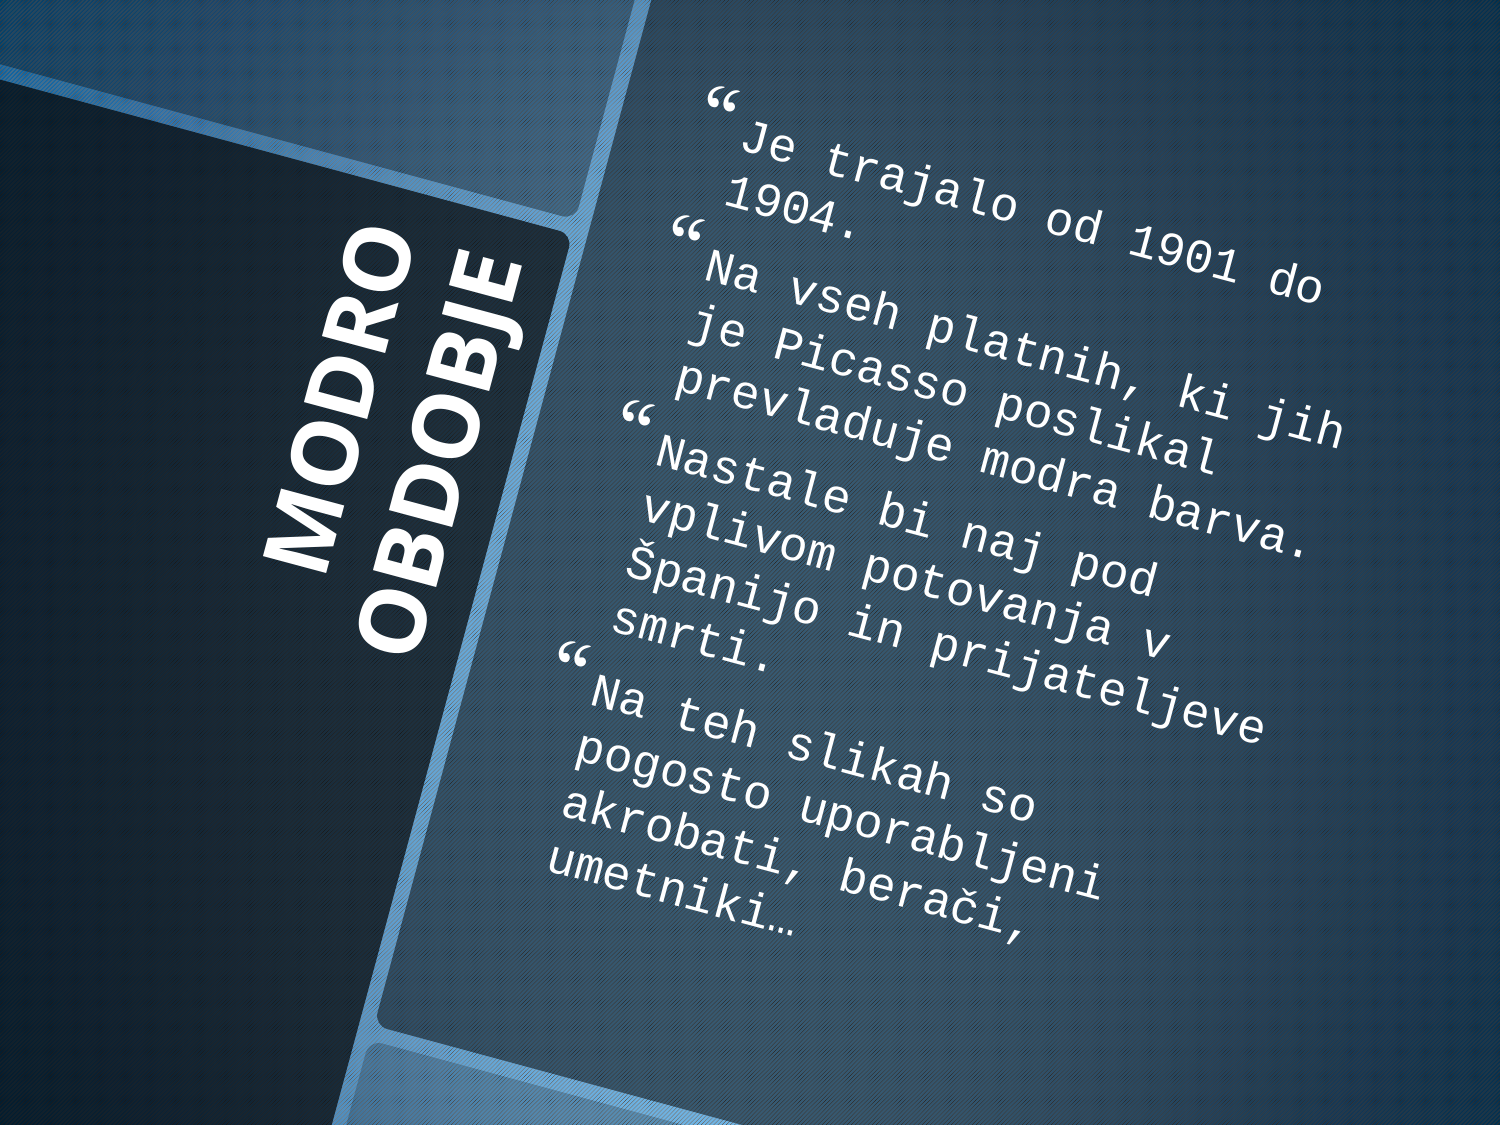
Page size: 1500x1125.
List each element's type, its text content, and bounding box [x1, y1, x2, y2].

title MODRO OBDOBJE [69, 181, 554, 1056]
list Je trajalo od 1901 do 1904. Na vseh platnih, ki jih je Picasso poslikal prevladuje modra barva. Nastale bi naj pod vplivom potovanja v Španijo in prijateljeve smrti. Na teh slikah so pogosto uporabljeni akrobati, berači, umetniki… [476, 72, 1430, 1075]
